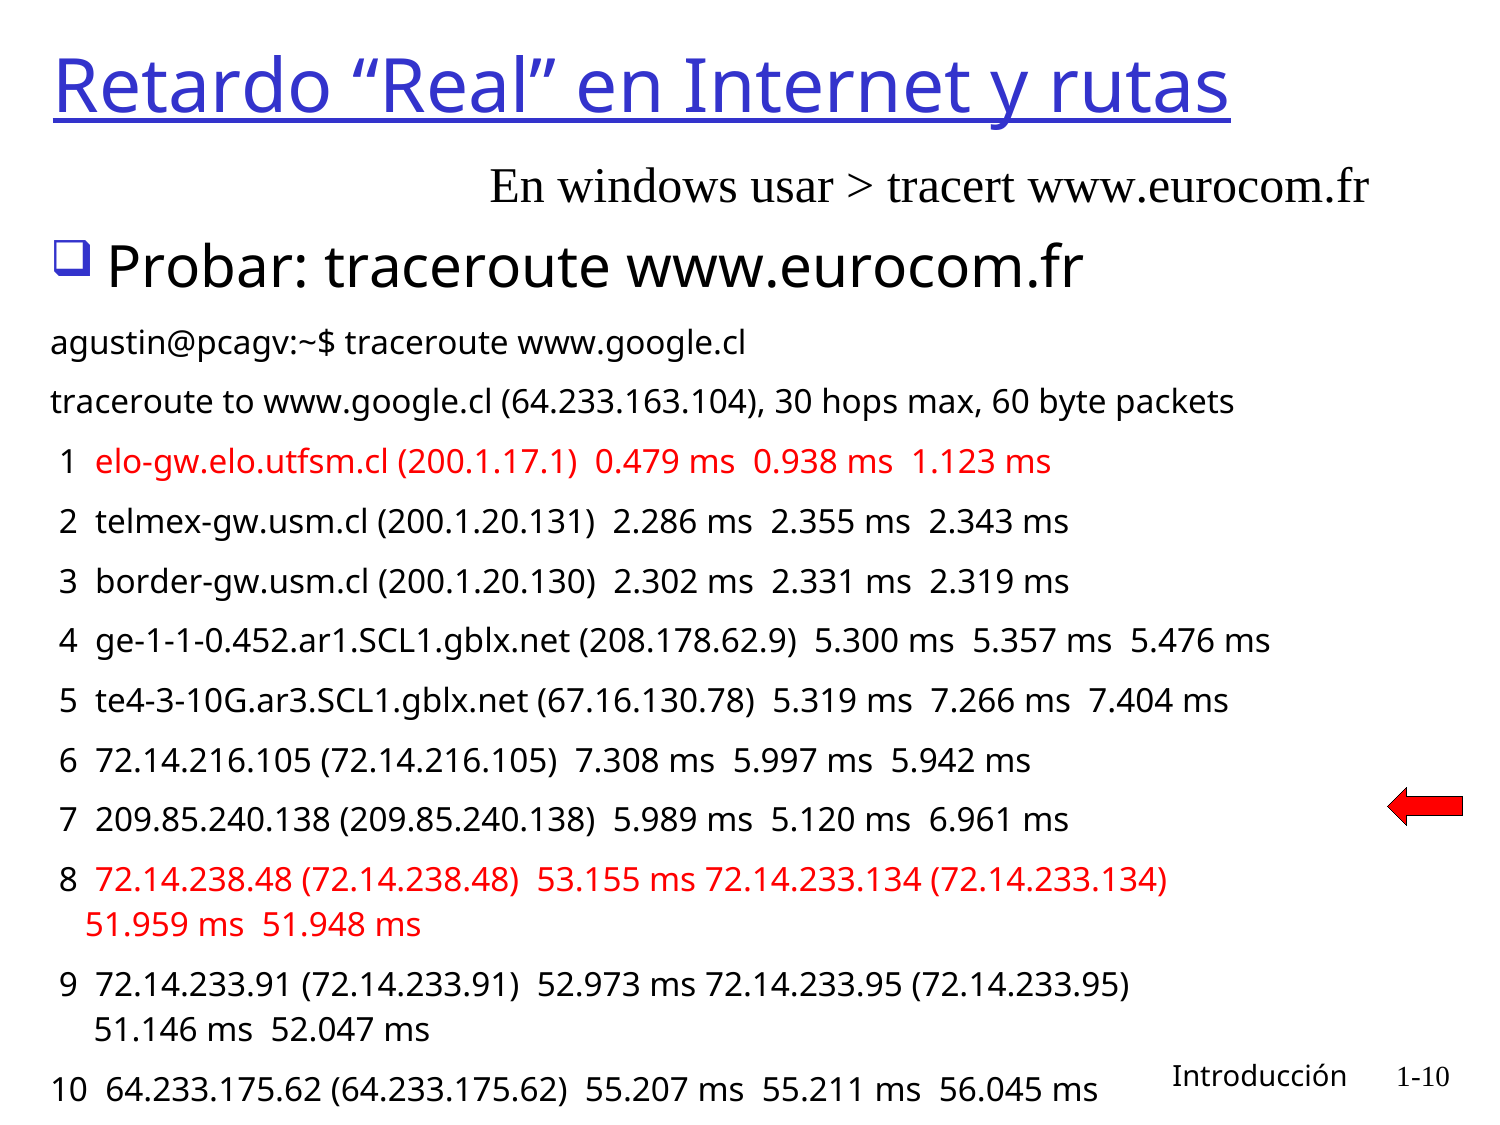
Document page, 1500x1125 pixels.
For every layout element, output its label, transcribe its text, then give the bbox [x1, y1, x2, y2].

text_box En windows usar > tracert www.eurocom.fr [474, 144, 1397, 221]
text_box [1387, 787, 1463, 826]
text_box Introducción [887, 1066, 1362, 1125]
title Retardo “Real” en Internet y rutas [37, 16, 1463, 150]
text_box 1-<number> [1362, 1050, 1466, 1125]
list Probar: traceroute www.eurocom.fr agustin@pcagv:~$ traceroute www.google.cl traceroute to www.google.cl (64.233.163.104), 30 hops max, 60 byte packets 1 elo-gw.elo.utfsm.cl (200.1.17.1) 0.479 ms 0.938 ms 1.123 ms 2 telmex-gw.usm.cl (200.1.20.131) 2.286 ms 2.355 ms 2.343 ms 3 border-gw.usm.cl (200.1.20.130) 2.302 ms 2.331 ms 2.319 ms 4 ge-1-1-0.452.ar1.SCL1.gblx.net (208.178.62.9) 5.300 ms 5.357 ms 5.476 ms 5 te4-3-10G.ar3.SCL1.gblx.net (67.16.130.78) 5.319 ms 7.266 ms 7.404 ms 6 72.14.216.105 (72.14.216.105) 7.308 ms 5.997 ms 5.942 ms 7 209.85.240.138 (209.85.240.138) 5.989 ms 5.120 ms 6.961 ms 8 72.14.238.48 (72.14.238.48) 53.155 ms 72.14.233.134 (72.14.233.134) 51.959 ms 51.948 ms 9 72.14.233.91 (72.14.233.91) 52.973 ms 72.14.233.95 (72.14.233.95) 51.146 ms 52.047 ms 10 64.233.175.62 (64.233.175.62) 55.207 ms 55.211 ms 56.045 ms 11 bs-in-f104.1e100.net (64.233.163.104) 51.918 ms 51.869 ms 54.939 ms [50, 224, 1463, 1066]
